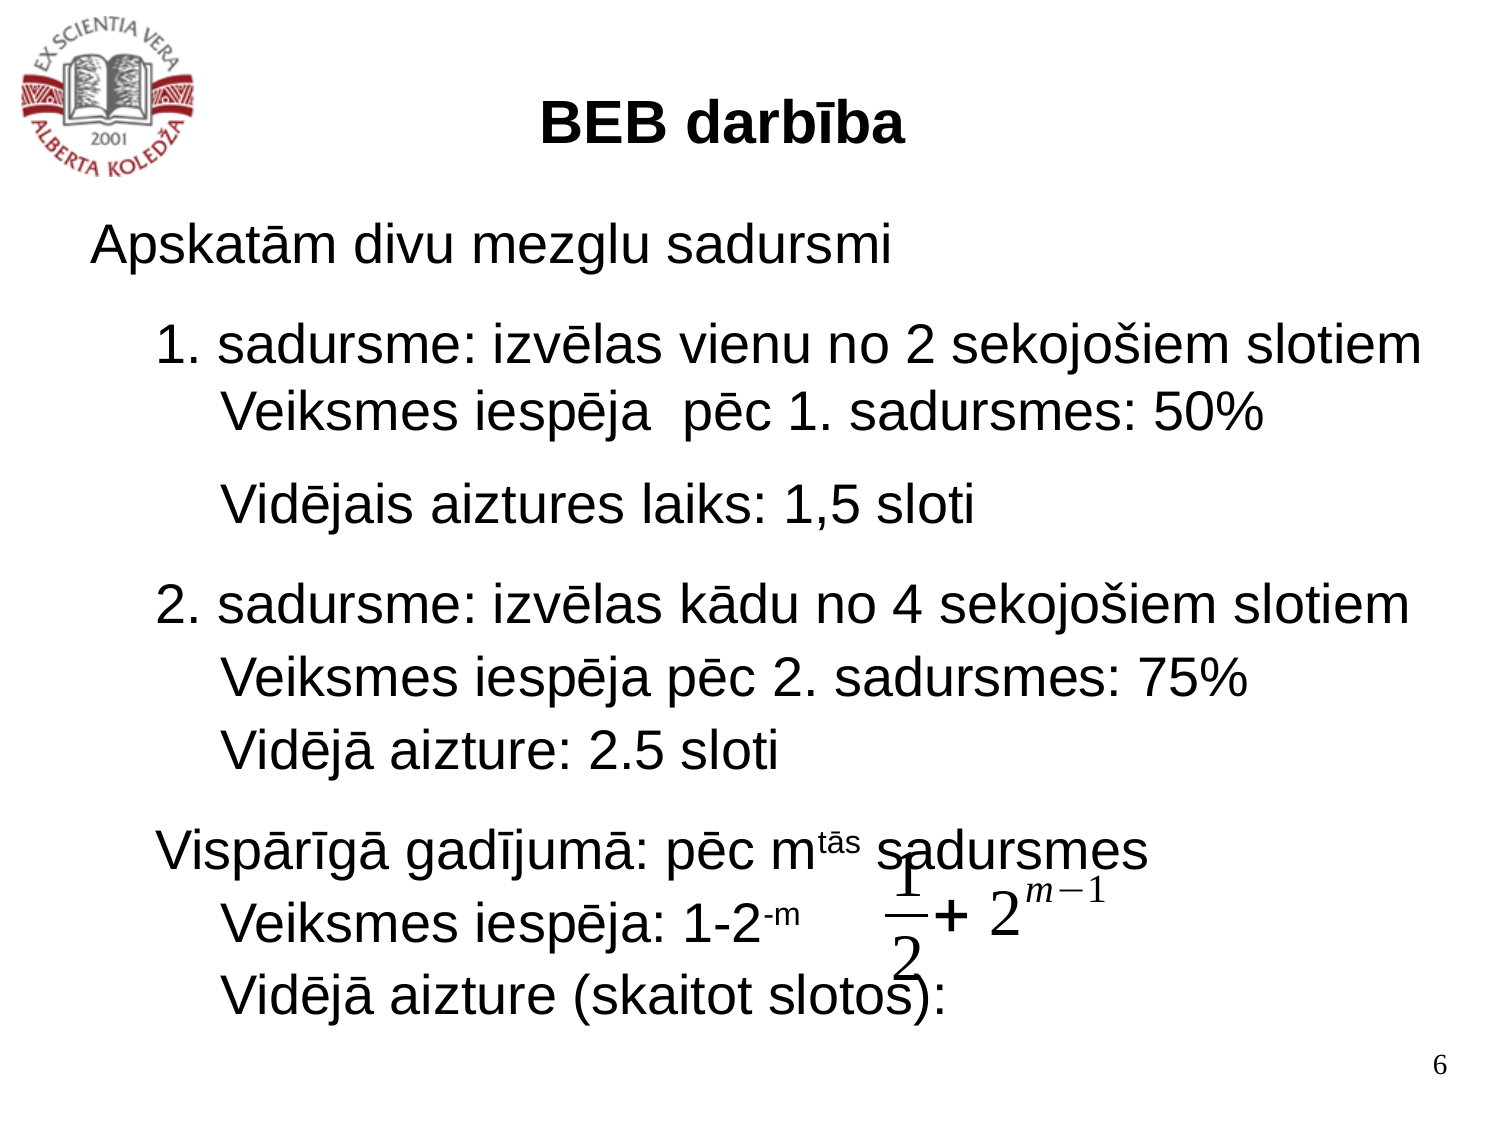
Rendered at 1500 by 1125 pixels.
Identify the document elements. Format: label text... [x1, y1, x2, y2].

picture [21, 16, 194, 177]
text_box <skaitlis> [1312, 1037, 1463, 1101]
title BEB darbība [50, 62, 1374, 175]
list Apskatām divu mezglu sadursmi 1. sadursme: izvēlas vienu no 2 sekojošiem slotiem Veiksmes iespēja pēc 1. sadursmes: 50% Vidējais aiztures laiks: 1,5 sloti 2. sadursme: izvēlas kādu no 4 sekojošiem slotiem Veiksmes iespēja pēc 2. sadursmes: 75% Vidējā aizture: 2.5 sloti Vispārīgā gadījumā: pēc mtās sadursmes Veiksmes iespēja: 1-2-m Vidējā aizture (skaitot slotos): [74, 200, 1463, 1101]
chart [876, 837, 1114, 995]
